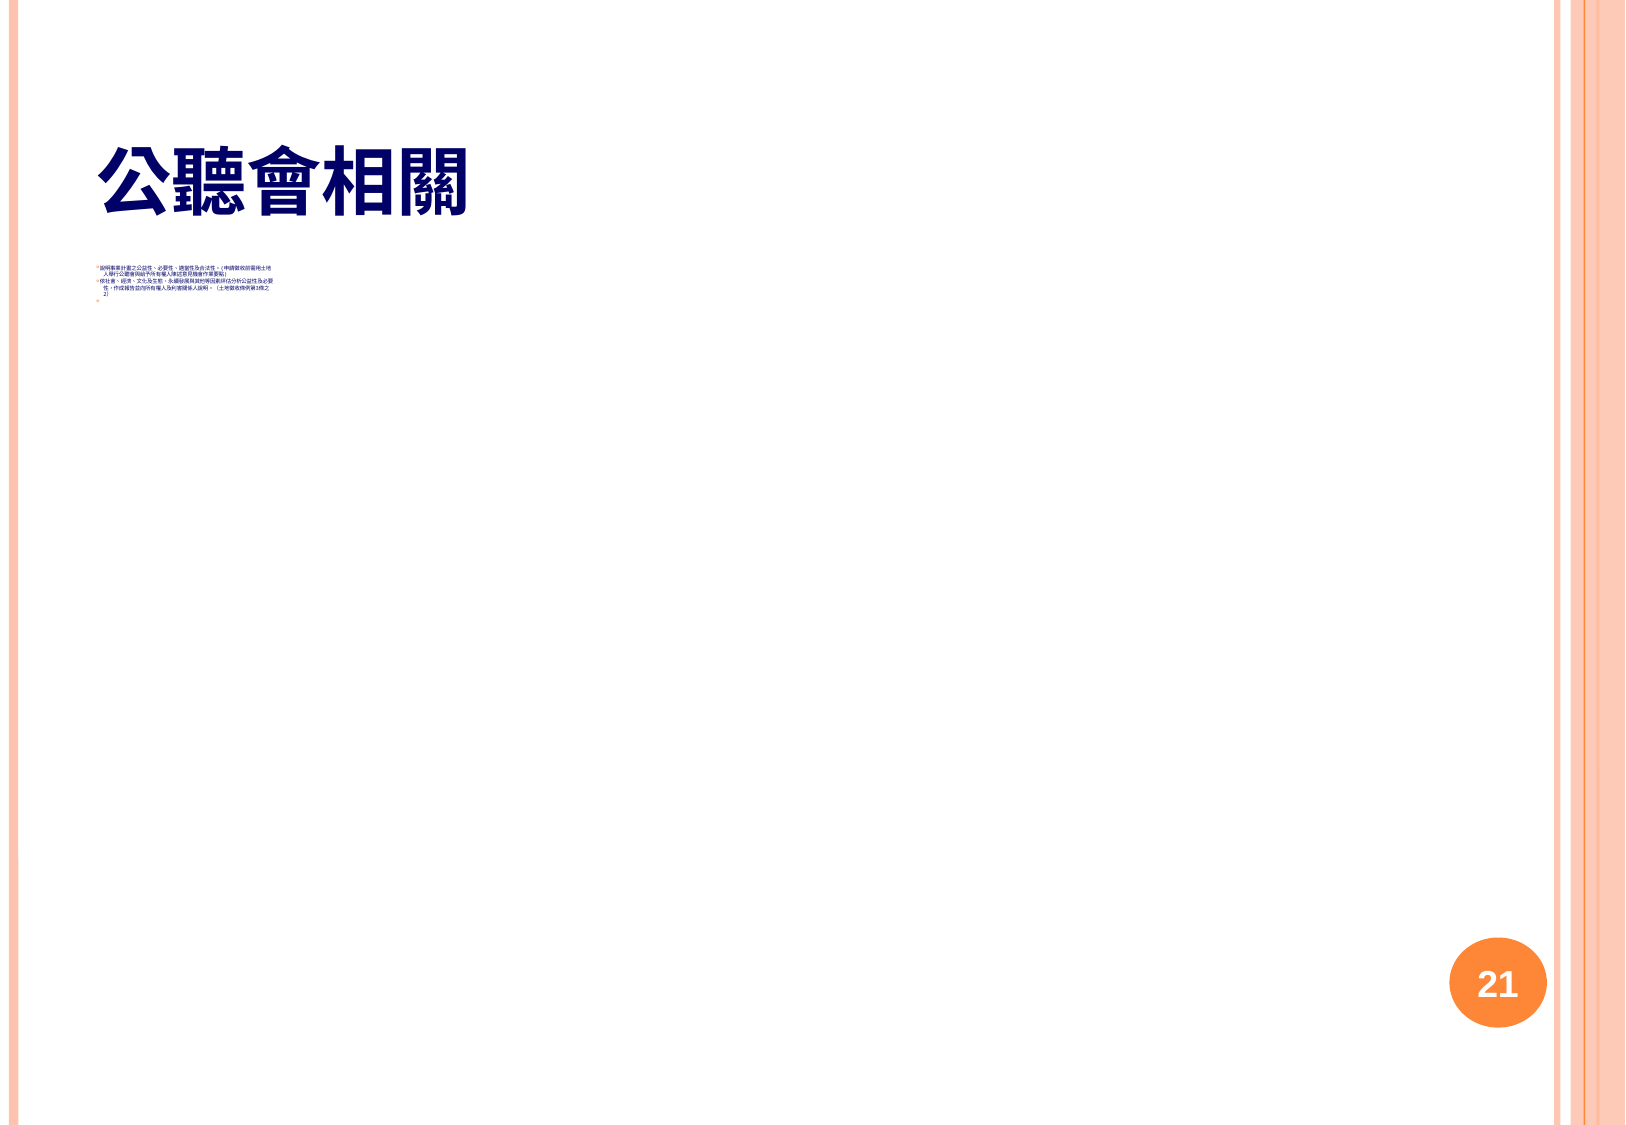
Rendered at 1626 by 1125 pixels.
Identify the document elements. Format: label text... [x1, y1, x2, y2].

list 說明事業計畫之公益性、必要性、適當性及合法性。(申請徵收前需用土地人舉行公聽會與給予所有權人陳述意見機會作業要點) 依社會、經濟、文化及生態、永續發展與其他等因素評估分析公益性及必要性，作成報告並向所有權人及利害關係人說明。（土地徵收條例第3條之2） [81, 262, 1409, 1062]
title 公聽會相關 [81, 45, 1409, 233]
